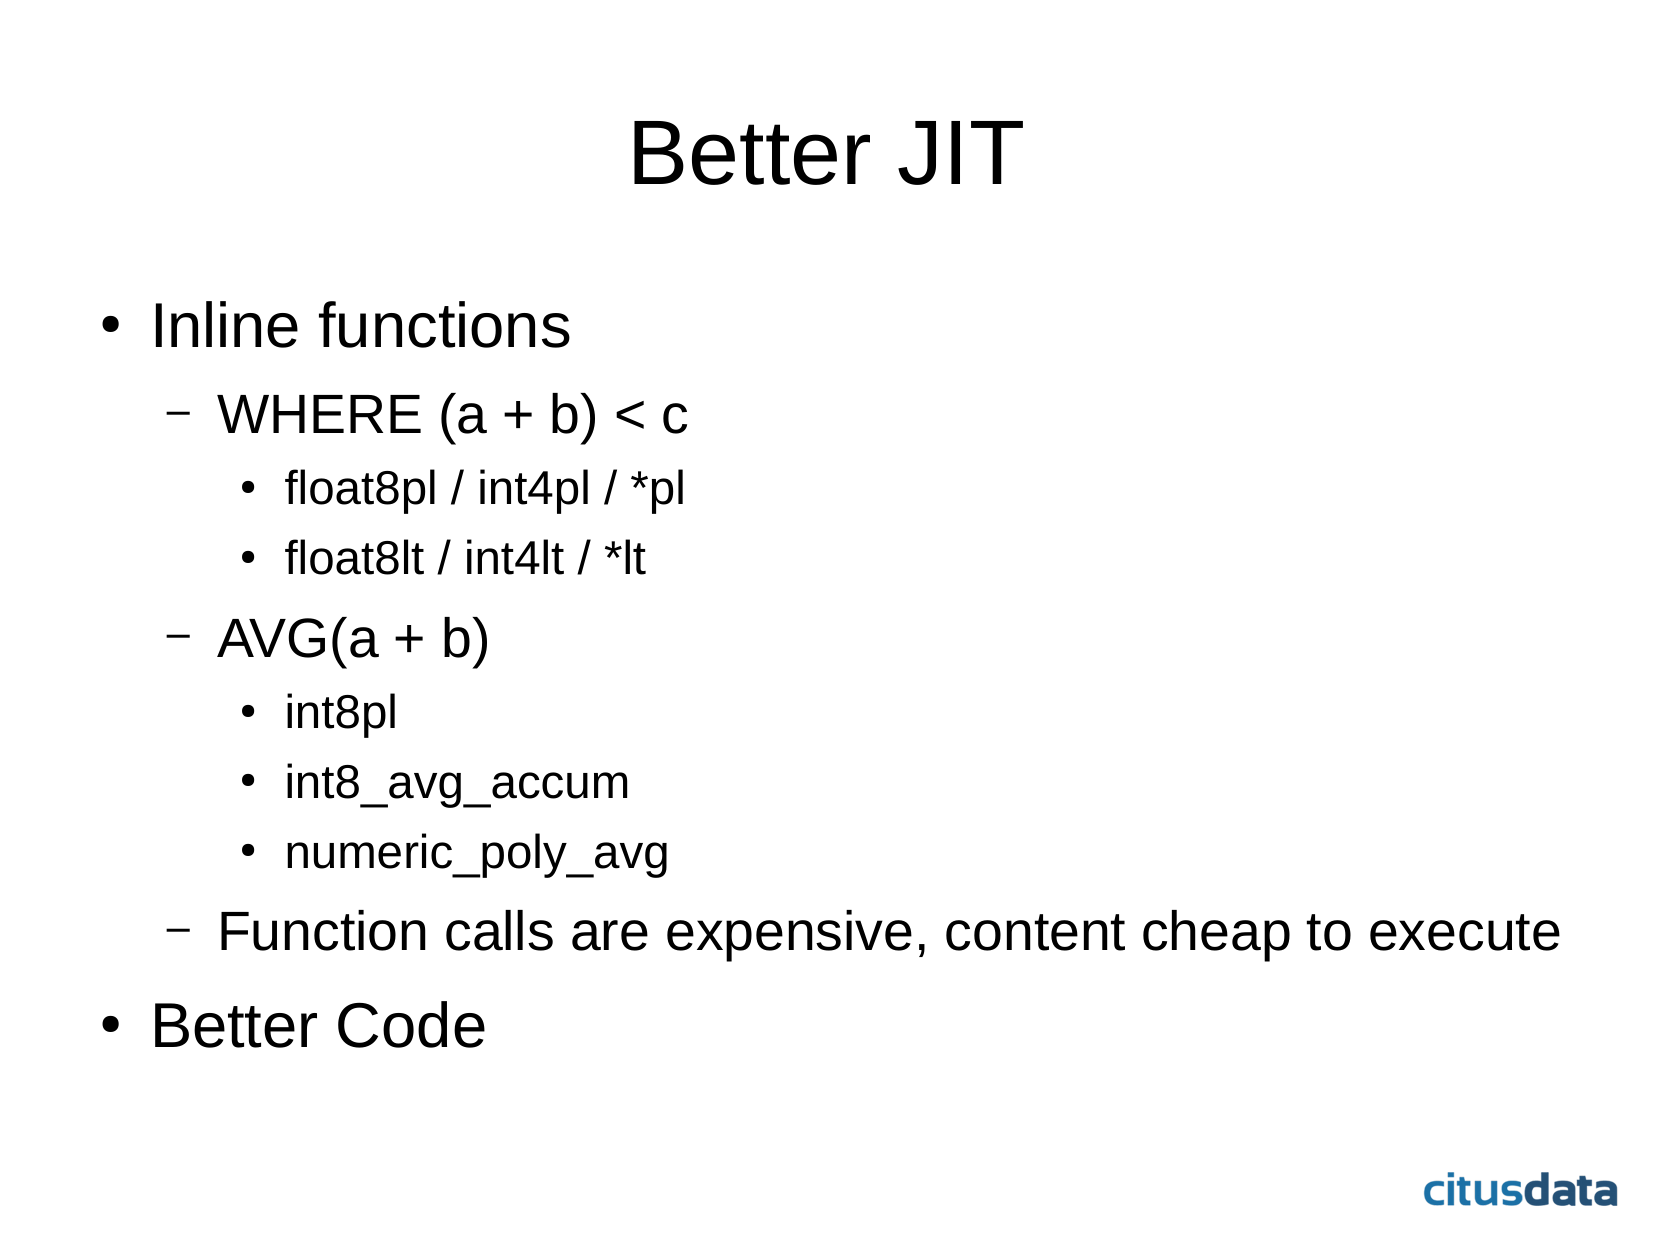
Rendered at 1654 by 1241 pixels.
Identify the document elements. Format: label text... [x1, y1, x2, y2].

title Better JIT [82, 49, 1571, 257]
picture [1420, 1167, 1622, 1209]
list Inline functions WHERE (a + b) < c float8pl / int4pl / *pl float8lt / int4lt / *lt AVG(a + b) int8pl int8_avg_accum numeric_poly_avg Function calls are expensive, content cheap to execute Better Code [82, 290, 1571, 1096]
